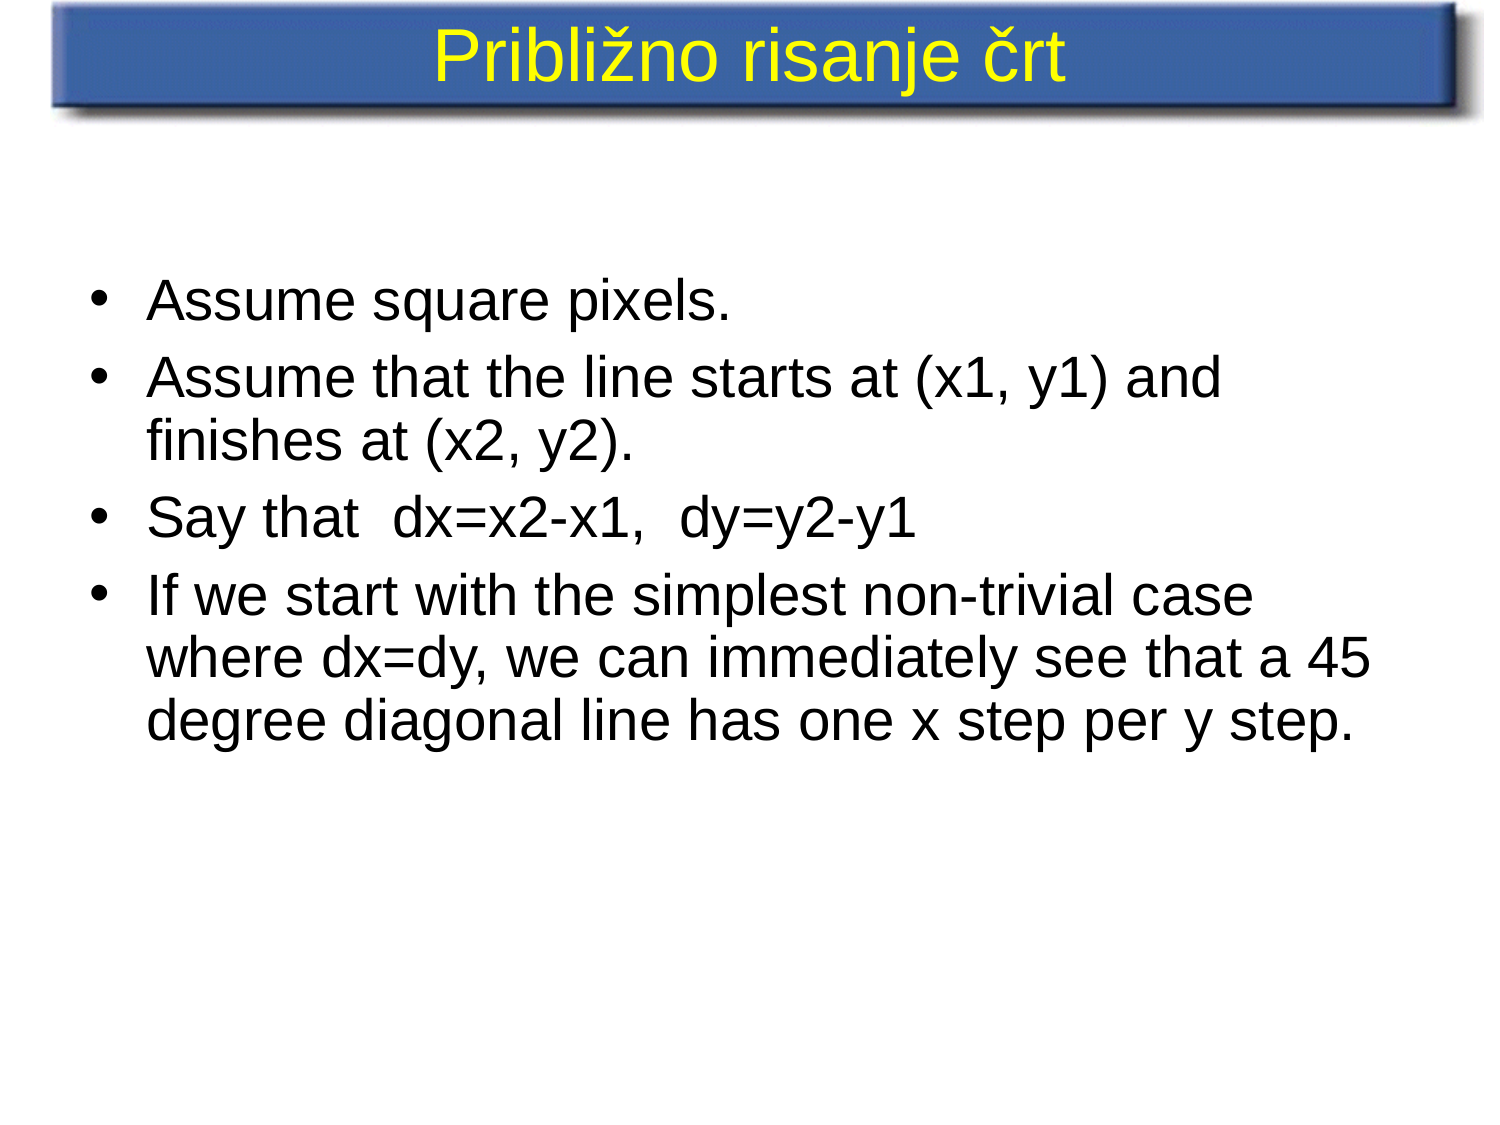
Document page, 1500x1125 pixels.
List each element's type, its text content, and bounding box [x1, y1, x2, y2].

picture [50, 0, 1484, 127]
list Assume square pixels. Assume that the line starts at (x1, y1) and finishes at (x2, y2). Say that dx=x2-x1, dy=y2-y1 If we start with the simplest non-trivial case where dx=dy, we can immediately see that a 45 degree diagonal line has one x step per y step. [75, 262, 1426, 1006]
title Približno risanje črt [75, 0, 1426, 104]
